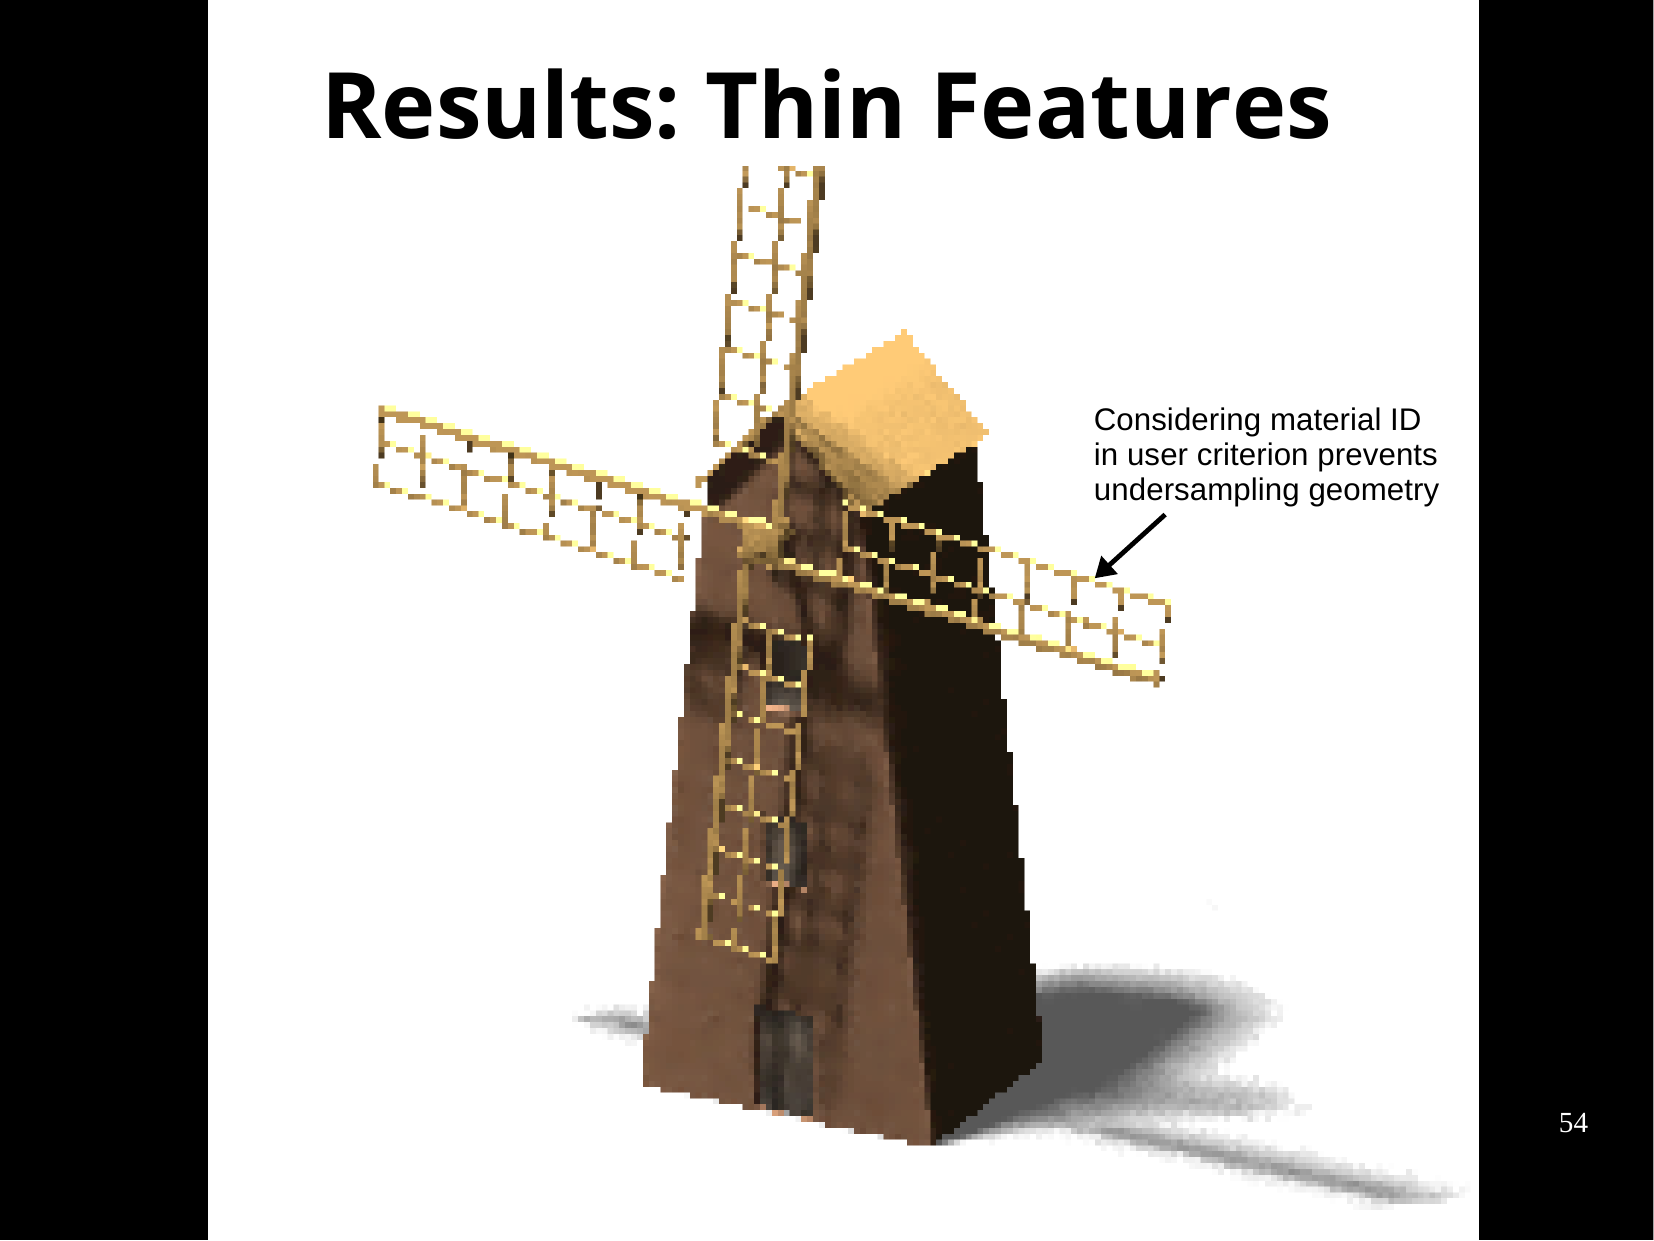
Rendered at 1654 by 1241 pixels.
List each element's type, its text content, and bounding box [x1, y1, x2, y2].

text_box Considering material ID in user criterion prevents undersampling geometry [1079, 395, 1460, 549]
picture [208, 207, 1479, 1241]
title Results: Thin Features [0, 0, 1654, 207]
